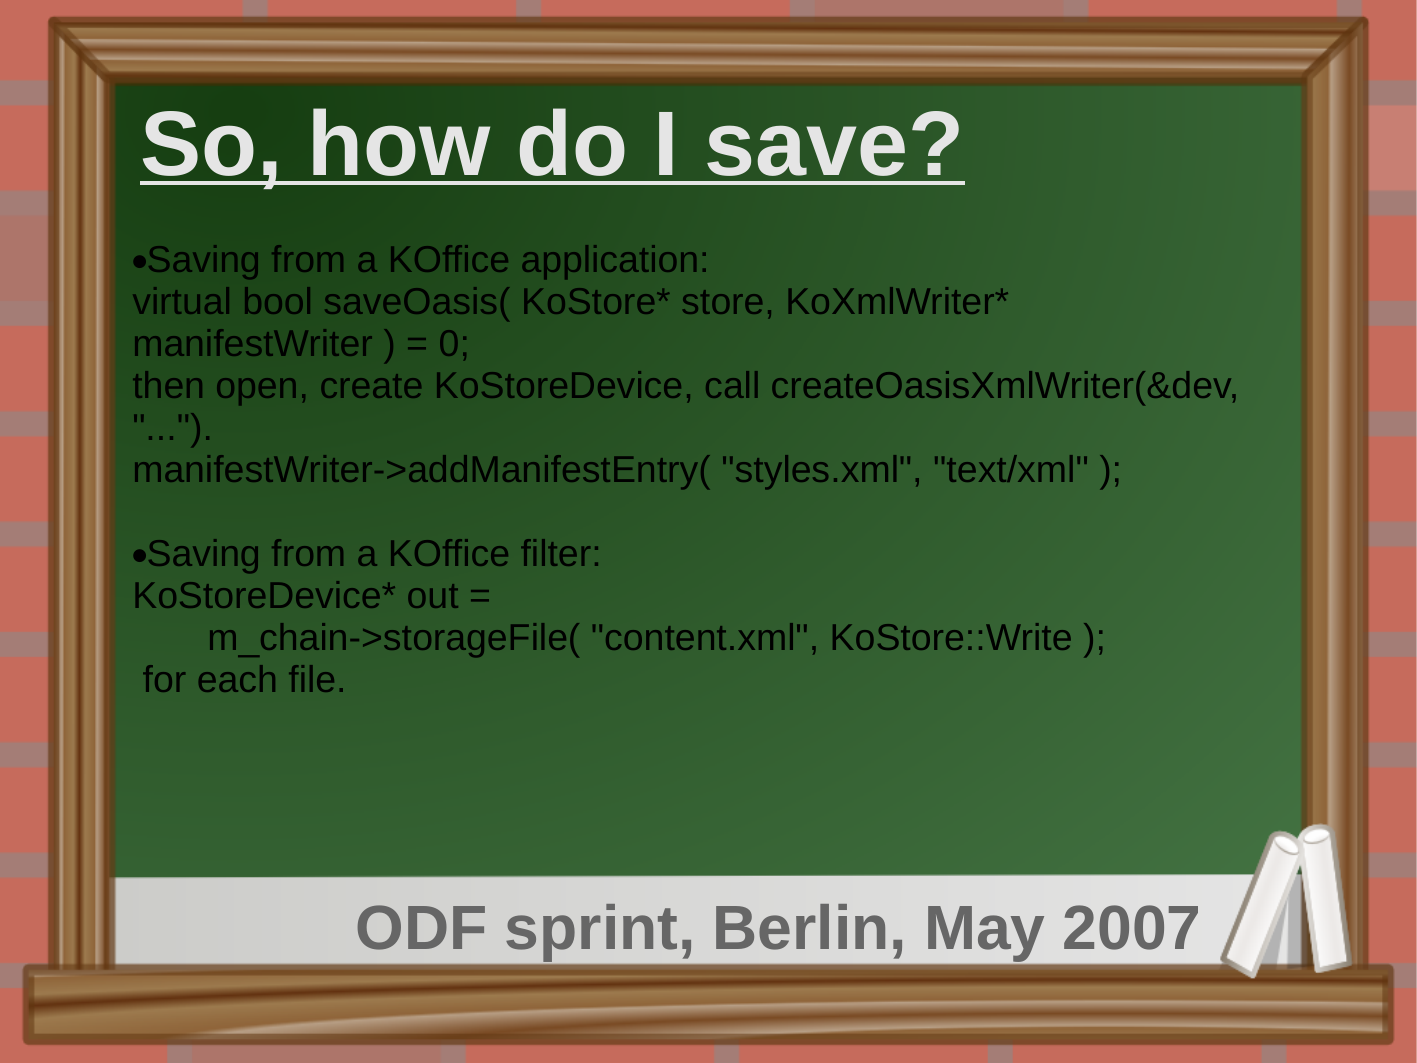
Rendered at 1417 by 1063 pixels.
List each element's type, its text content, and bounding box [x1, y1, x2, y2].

text_box So, how do I save? [125, 85, 1307, 206]
picture [0, 0, 1417, 1063]
text_box Saving from a KOffice application: virtual bool saveOasis( KoStore* store, KoXmlWriter* manifestWriter ) = 0; then open, create KoStoreDevice, call createOasisXmlWriter(&dev, "..."). manifestWriter->addManifestEntry( "styles.xml", "text/xml" ); Saving from a KOffice filter: KoStoreDevice* out = m_chain->storageFile( "content.xml", KoStore::Write ); for each file. [117, 231, 1293, 865]
